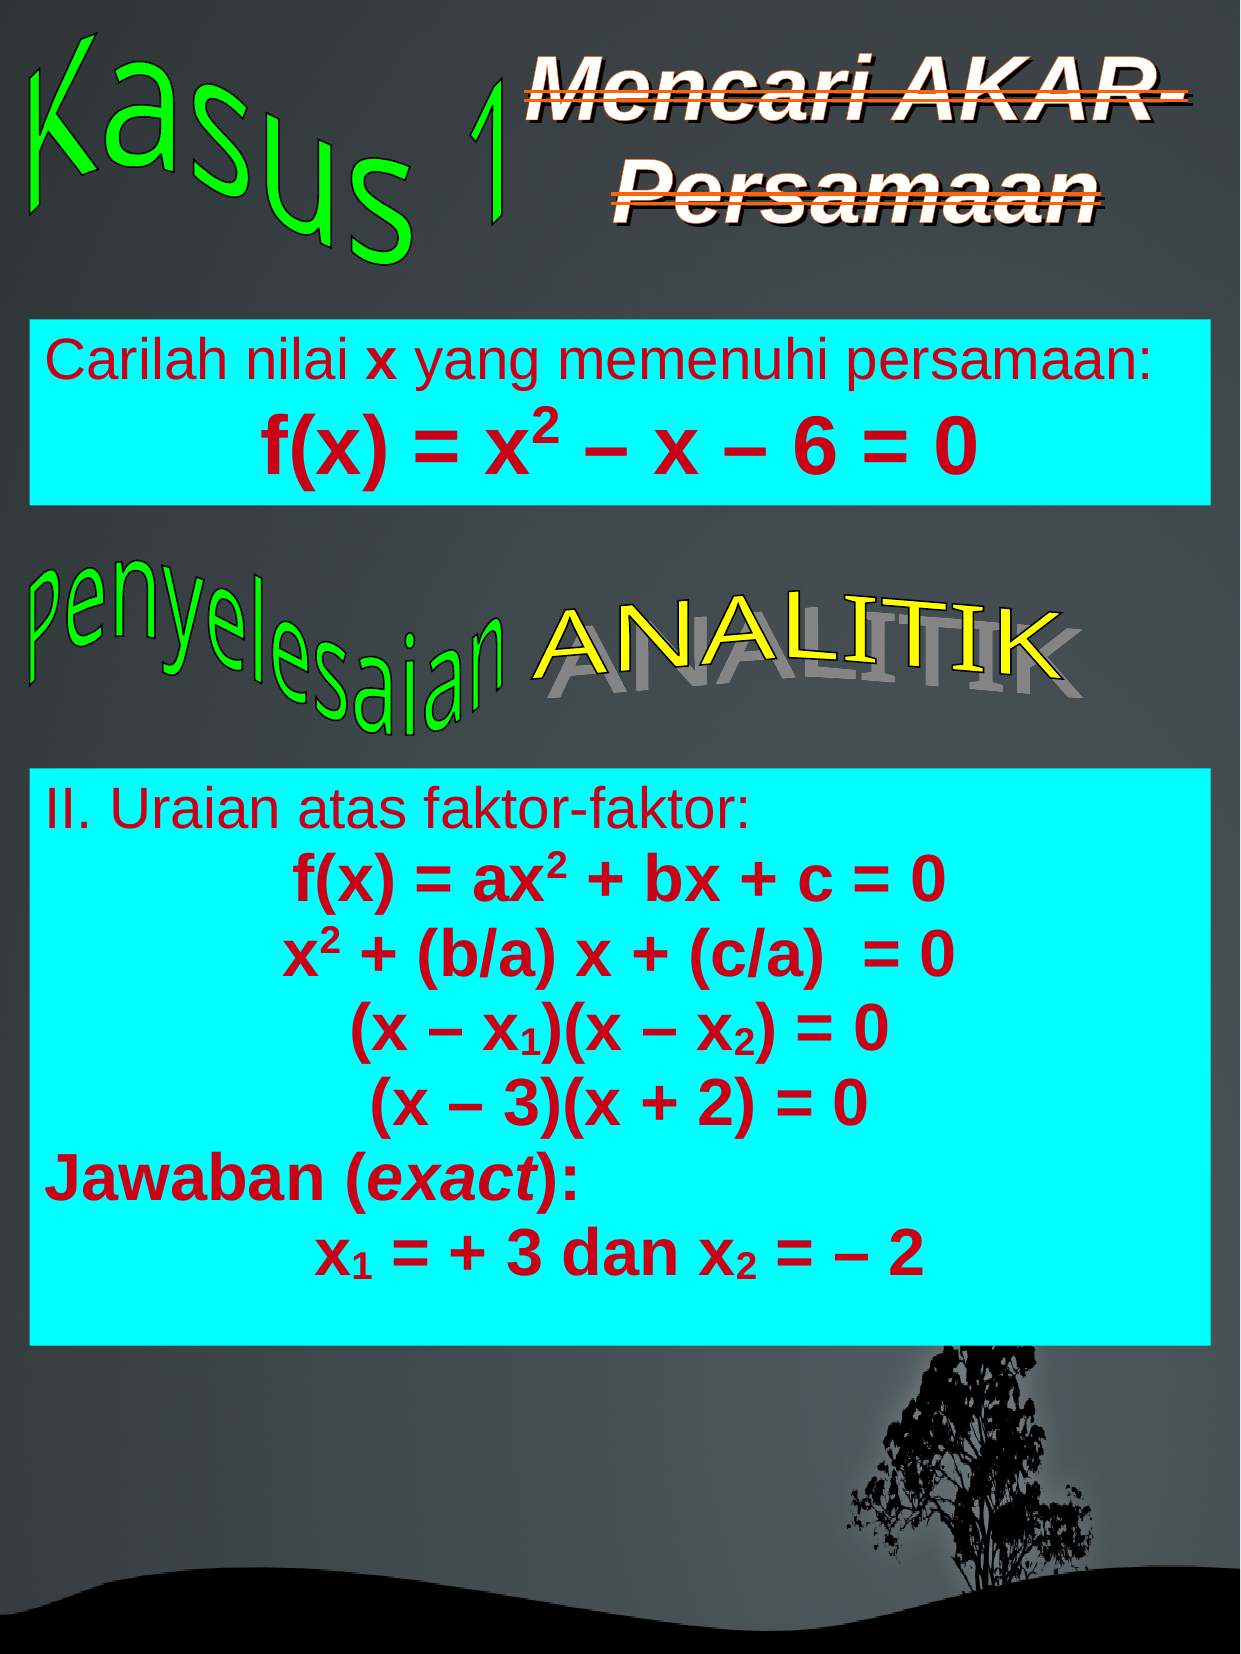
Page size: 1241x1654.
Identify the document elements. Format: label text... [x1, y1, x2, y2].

text_box ANALITIK [881, 597, 947, 668]
text_box Penyelesaian [29, 569, 60, 686]
text_box ANALITIK [844, 594, 876, 664]
text_box Kasus 1 [193, 83, 249, 198]
text_box Penyelesaian [272, 621, 309, 704]
text_box Penyelesaian [405, 660, 414, 736]
text_box ANALITIK [788, 590, 837, 661]
text_box Penyelesaian [161, 565, 205, 676]
text_box Penyelesaian [115, 560, 155, 639]
text_box Penyelesaian [424, 649, 461, 732]
text_box Carilah nilai x yang memenuhi persamaan: f(x) = x2 – x – 6 = 0 [29, 319, 1211, 506]
text_box Penyelesaian [316, 641, 347, 721]
picture [0, 0, 1241, 1654]
text_box ANALITIK [952, 603, 984, 673]
text_box Penyelesaian [472, 618, 502, 713]
text_box ANALITIK [620, 599, 689, 672]
text_box II. Uraian atas faktor-faktor: f(x) = ax2 + bx + c = 0 x2 + (b/a) x + (c/a) = 0 (x – x1)(x – x2) = 0 (x – 3)(x + 2) = 0 Jawaban (exact): x1 = + 3 dan x2 = – 2 [29, 768, 1211, 1346]
text_box Kasus 1 [266, 112, 332, 248]
text_box ANALITIK [1000, 607, 1063, 680]
text_box Penyelesaian [208, 588, 245, 671]
text_box Kasus 1 [29, 33, 99, 215]
text_box Kasus 1 [351, 157, 412, 266]
text_box ANALITIK [699, 595, 777, 666]
text_box ANALITIK [531, 609, 609, 680]
text_box Penyelesaian [354, 656, 392, 735]
text_box Mencari AKAR-Persamaan [472, 29, 1241, 250]
text_box Penyelesaian [67, 567, 104, 647]
text_box Kasus 1 [105, 61, 174, 173]
text_box Penyelesaian [254, 574, 262, 684]
